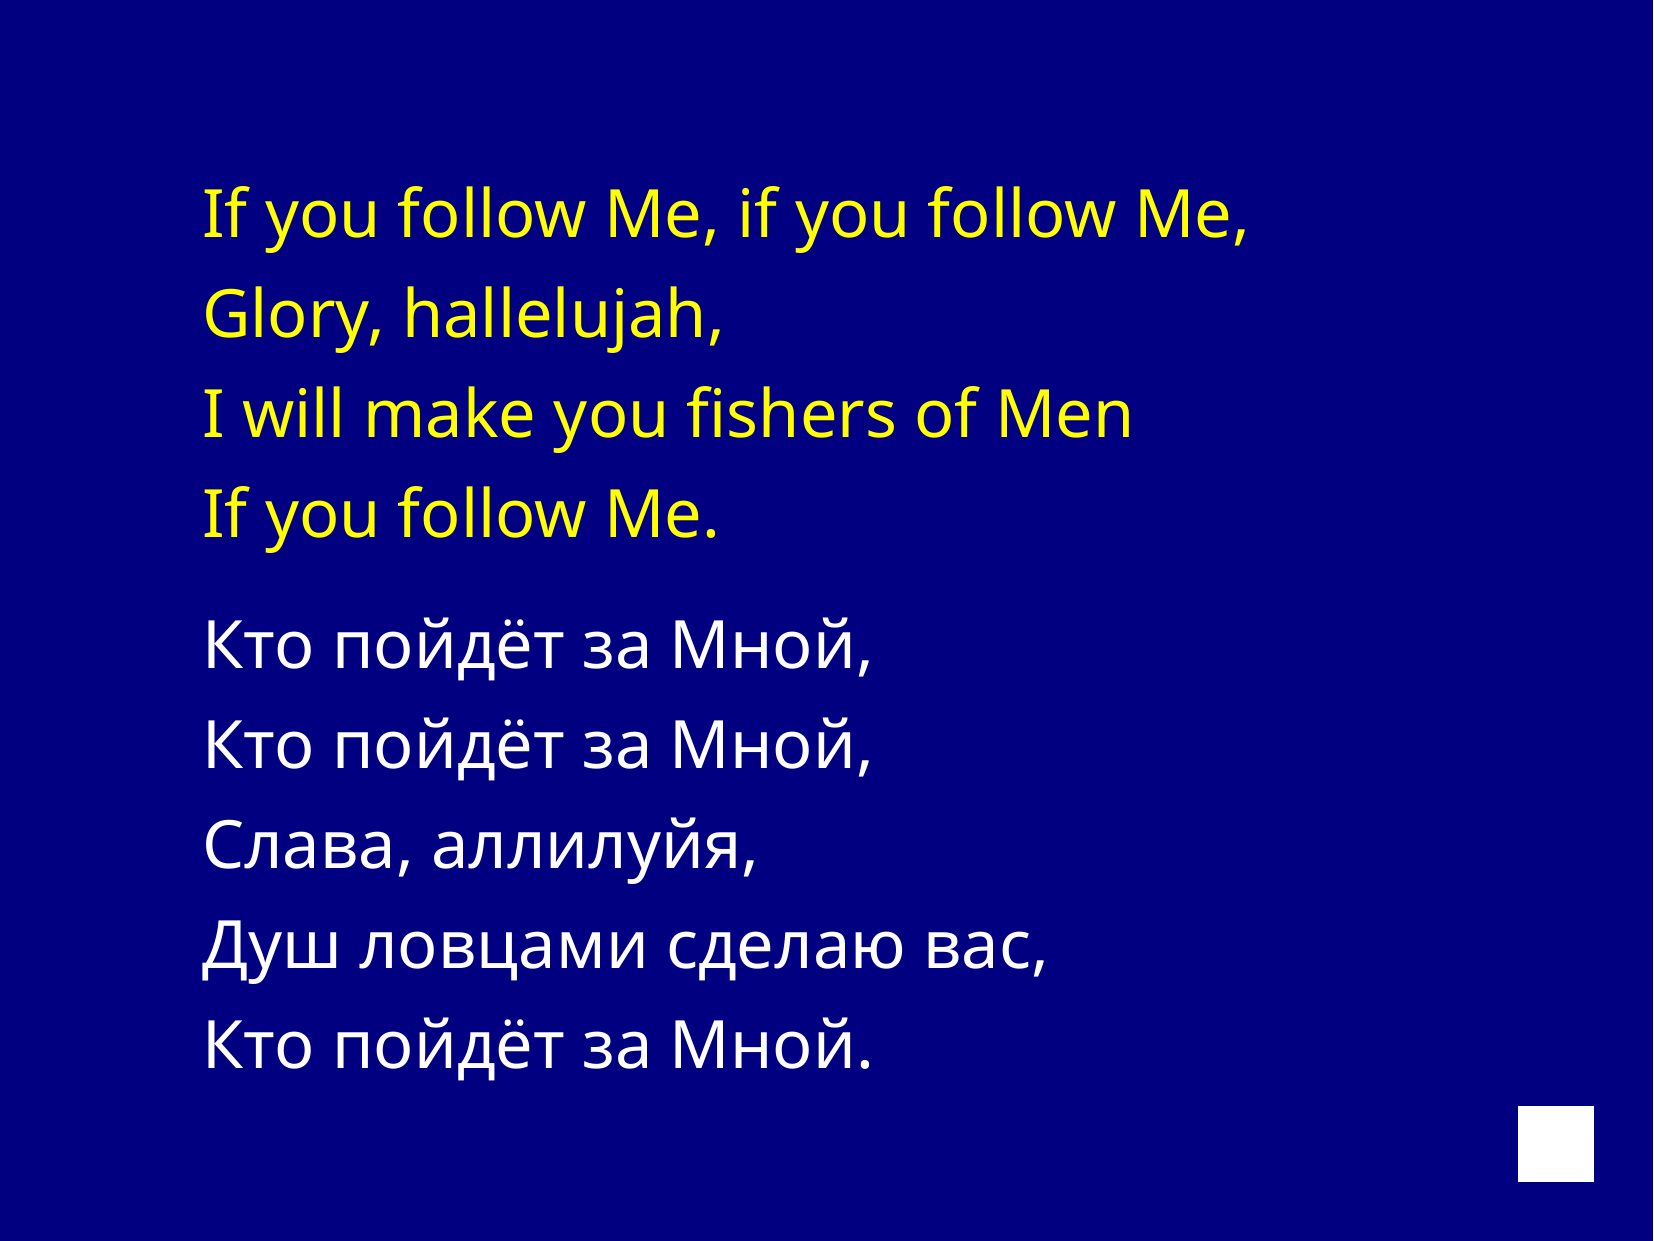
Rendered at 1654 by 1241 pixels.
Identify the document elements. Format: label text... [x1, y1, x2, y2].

text_box [1518, 1106, 1594, 1182]
text_box Кто пойдёт за Мной, Кто пойдёт за Мной, Слава, аллилуйя, Душ ловцами сделаю вас, Кто пойдёт за Мной. [75, 581, 1576, 1163]
text_box If you follow Me, if you follow Me, Glory, hallelujah, I will make you fishers of Men If you follow Me. [75, 150, 1576, 581]
